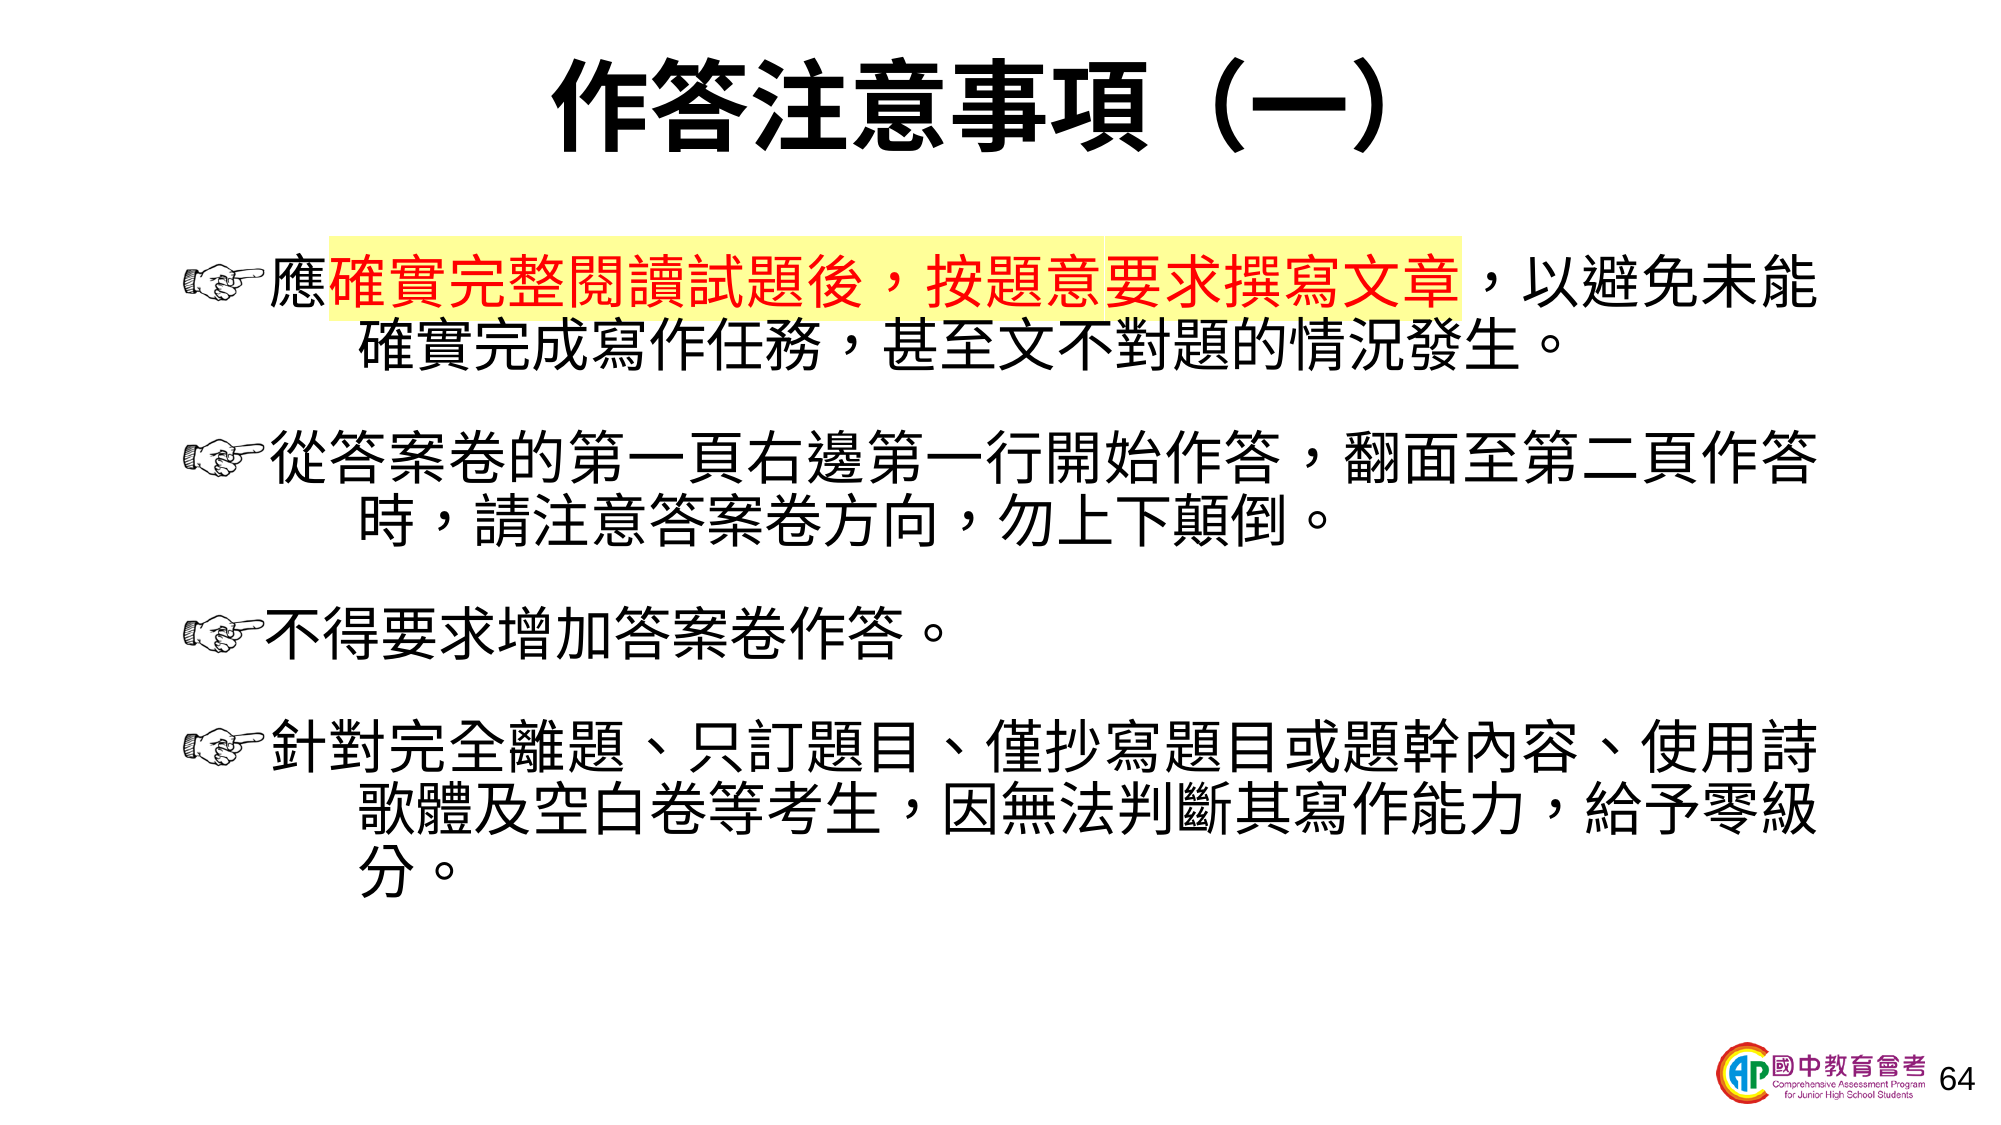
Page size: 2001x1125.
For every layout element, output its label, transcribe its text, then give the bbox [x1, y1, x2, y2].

title 作答注意事項（一） [137, 2, 1863, 220]
text_box 64 [1923, 1047, 2000, 1108]
list 應確實完整閱讀試題後，按題意要求撰寫文章，以避免未能確實完成寫作任務，甚至文不對題的情況發生。 從答案卷的第一頁右邊第一行開始作答，翻面至第二頁作答時，請注意答案卷方向，勿上下顛倒。 不得要求增加答案卷作答。 針對完全離題、只訂題目、僅抄寫題目或題幹內容、使用詩歌體及空白卷等考生，因無法判斷其寫作能力，給予零級分。 [166, 246, 1834, 1055]
